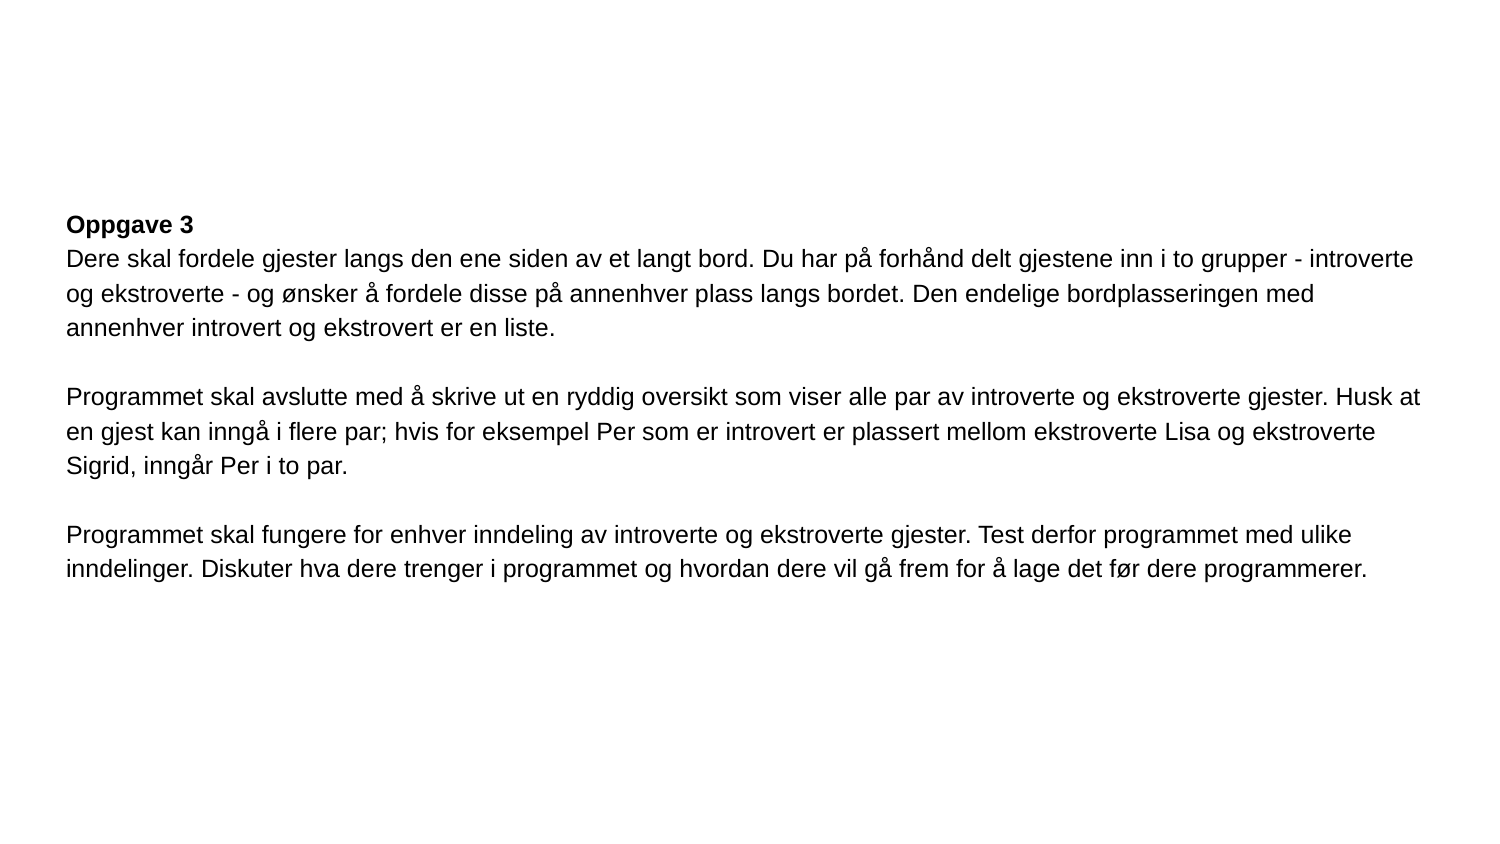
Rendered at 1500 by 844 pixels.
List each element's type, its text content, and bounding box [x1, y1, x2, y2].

list Oppgave 3 Dere skal fordele gjester langs den ene siden av et langt bord. Du har på forhånd delt gjestene inn i to grupper - introverte og ekstroverte - og ønsker å fordele disse på annenhver plass langs bordet. Den endelige bordplasseringen med annenhver introvert og ekstrovert er en liste. Programmet skal avslutte med å skrive ut en ryddig oversikt som viser alle par av introverte og ekstroverte gjester. Husk at en gjest kan inngå i flere par; hvis for eksempel Per som er introvert er plassert mellom ekstroverte Lisa og ekstroverte Sigrid, inngår Per i to par. Programmet skal fungere for enhver inndeling av introverte og ekstroverte gjester. Test derfor programmet med ulike inndelinger. Diskuter hva dere trenger i programmet og hvordan dere vil gå frem for å lage det før dere programmerer. [51, 189, 1449, 750]
